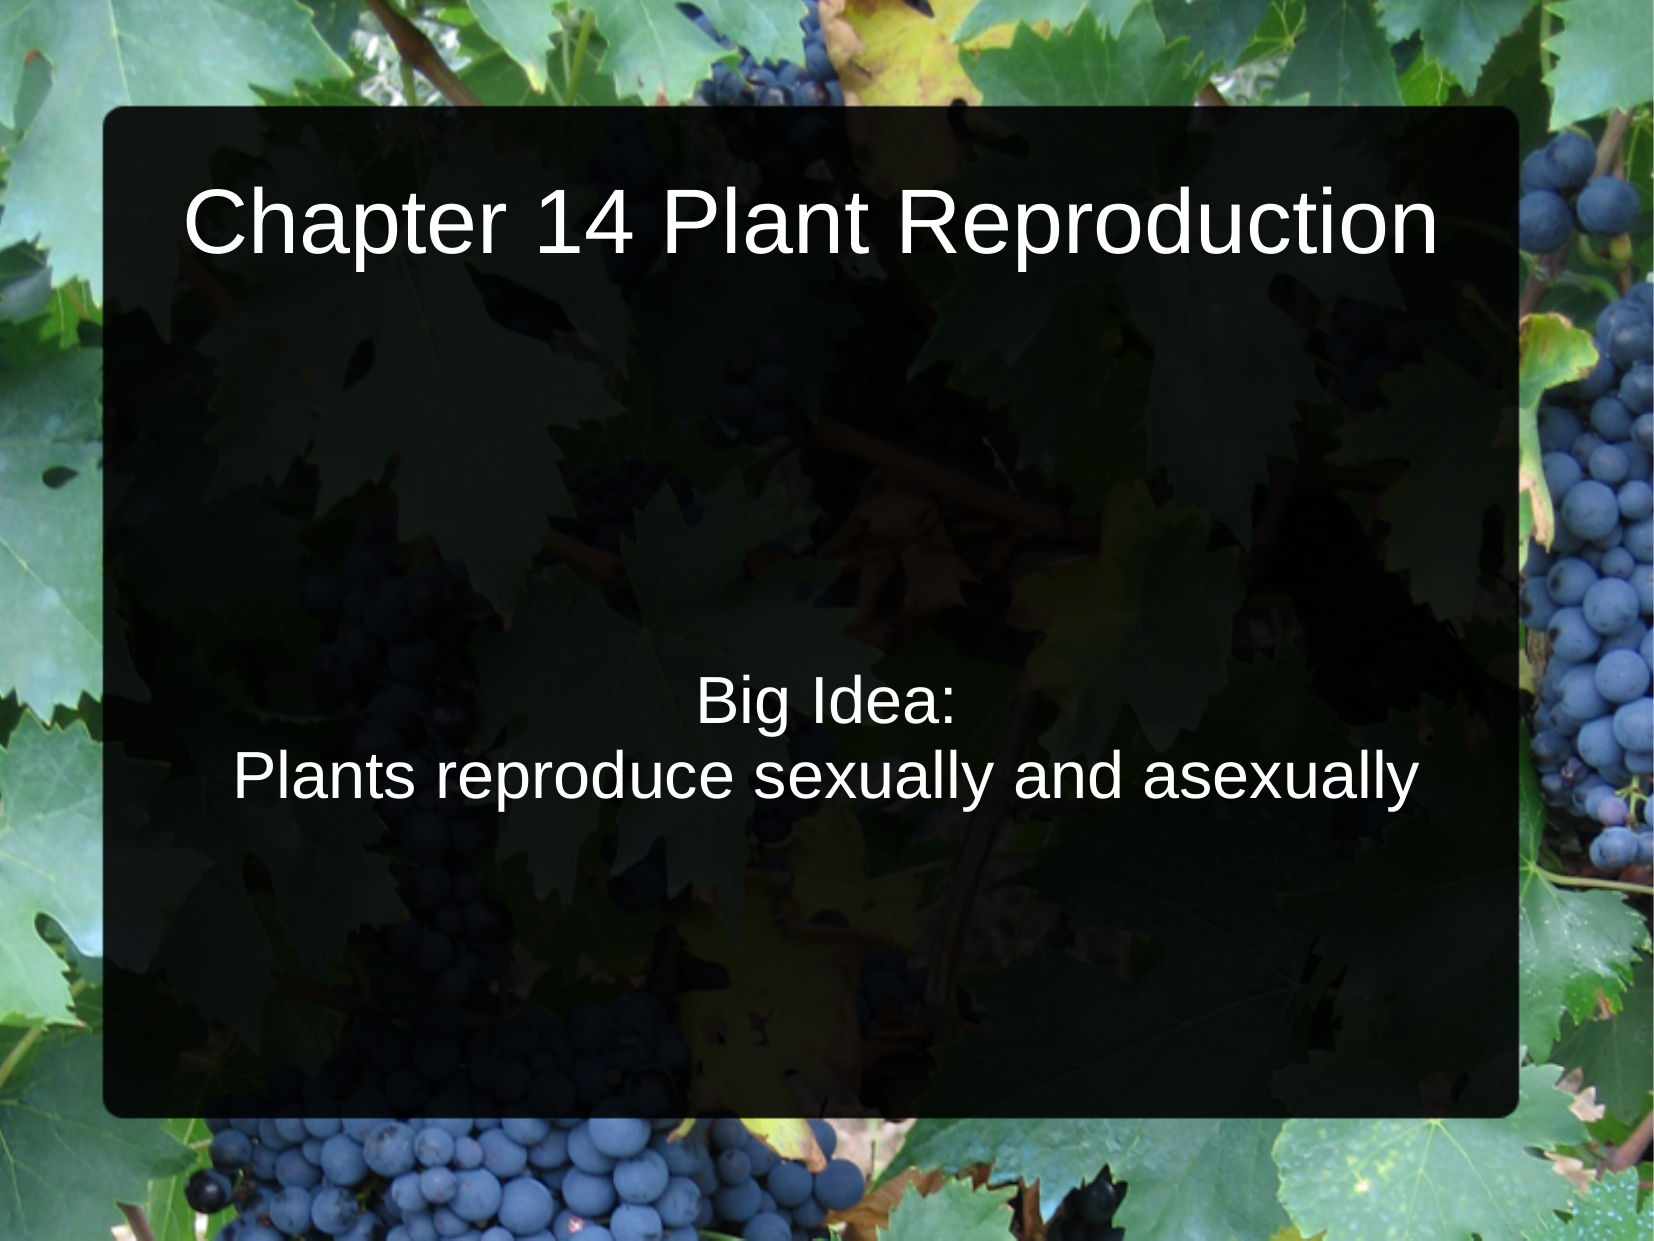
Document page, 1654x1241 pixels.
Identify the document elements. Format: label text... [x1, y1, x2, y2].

title Chapter 14 Plant Reproduction [118, 117, 1506, 325]
picture [0, 0, 1654, 1241]
subtitle Big Idea: Plants reproduce sexually and asexually [177, 383, 1477, 1093]
